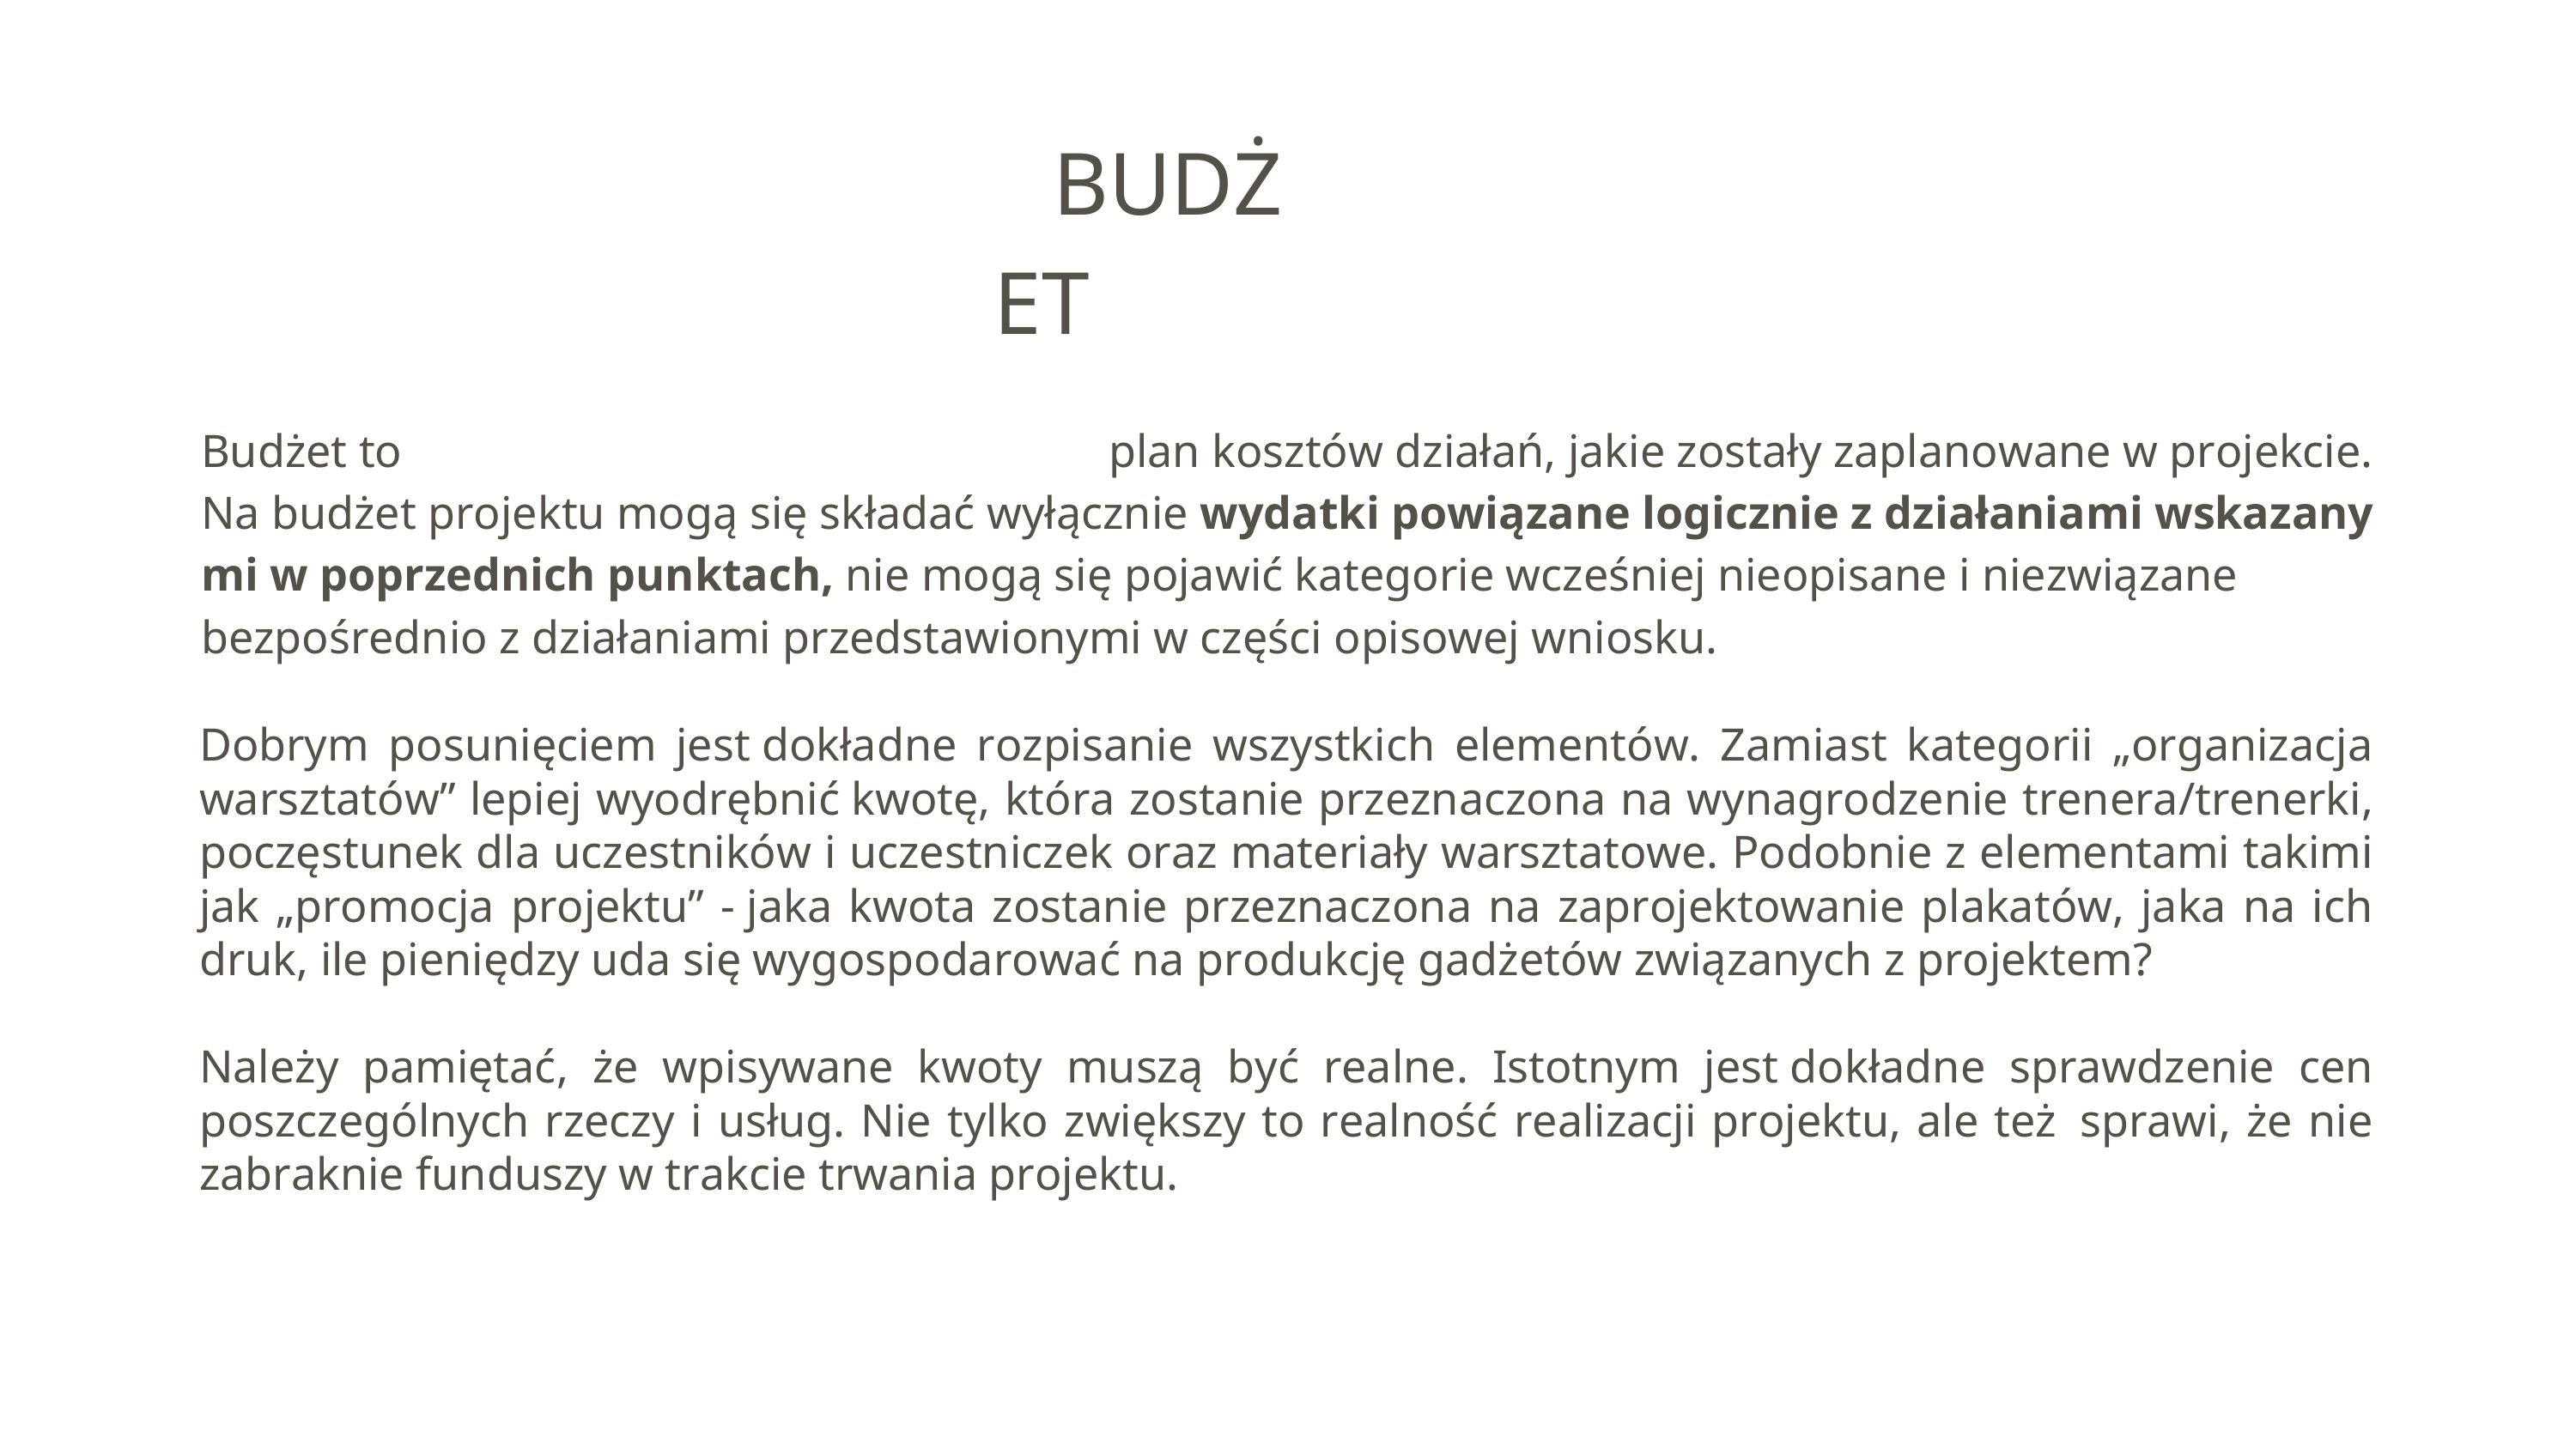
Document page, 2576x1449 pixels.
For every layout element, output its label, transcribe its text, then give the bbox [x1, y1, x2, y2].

text_box Budżet to plan kosztów działań, jakie zostały zaplanowane w projekcie. Na budżet projektu mogą się składać wyłącznie wydatki powiązane logicznie z działaniami wskazanymi w poprzednich punktach, nie mogą się pojawić kategorie wcześniej nieopisane i niezwiązane bezpośrednio z działaniami przedstawionymi w części opisowej wniosku. Dobrym posunięciem jest dokładne rozpisanie wszystkich elementów. Zamiast kategorii „organizacja warsztatów” lepiej wyodrębnić kwotę, która zostanie przeznaczona na wynagrodzenie trenera/trenerki, poczęstunek dla uczestników i uczestniczek oraz materiały warsztatowe. Podobnie z elementami takimi jak „promocja projektu” - jaka kwota zostanie przeznaczona na zaprojektowanie plakatów, jaka na ich druk, ile pieniędzy uda się wygospodarować na produkcję gadżetów związanych z projektem? Należy pamiętać, że wpisywane kwoty muszą być realne. Istotnym jest dokładne sprawdzenie cen poszczególnych rzeczy i usług. Nie tylko zwiększy to realność realizacji projektu, ale też sprawi, że nie zabraknie funduszy w trakcie trwania projektu. [199, 412, 2382, 1280]
title BUDŻET [992, 111, 1584, 234]
